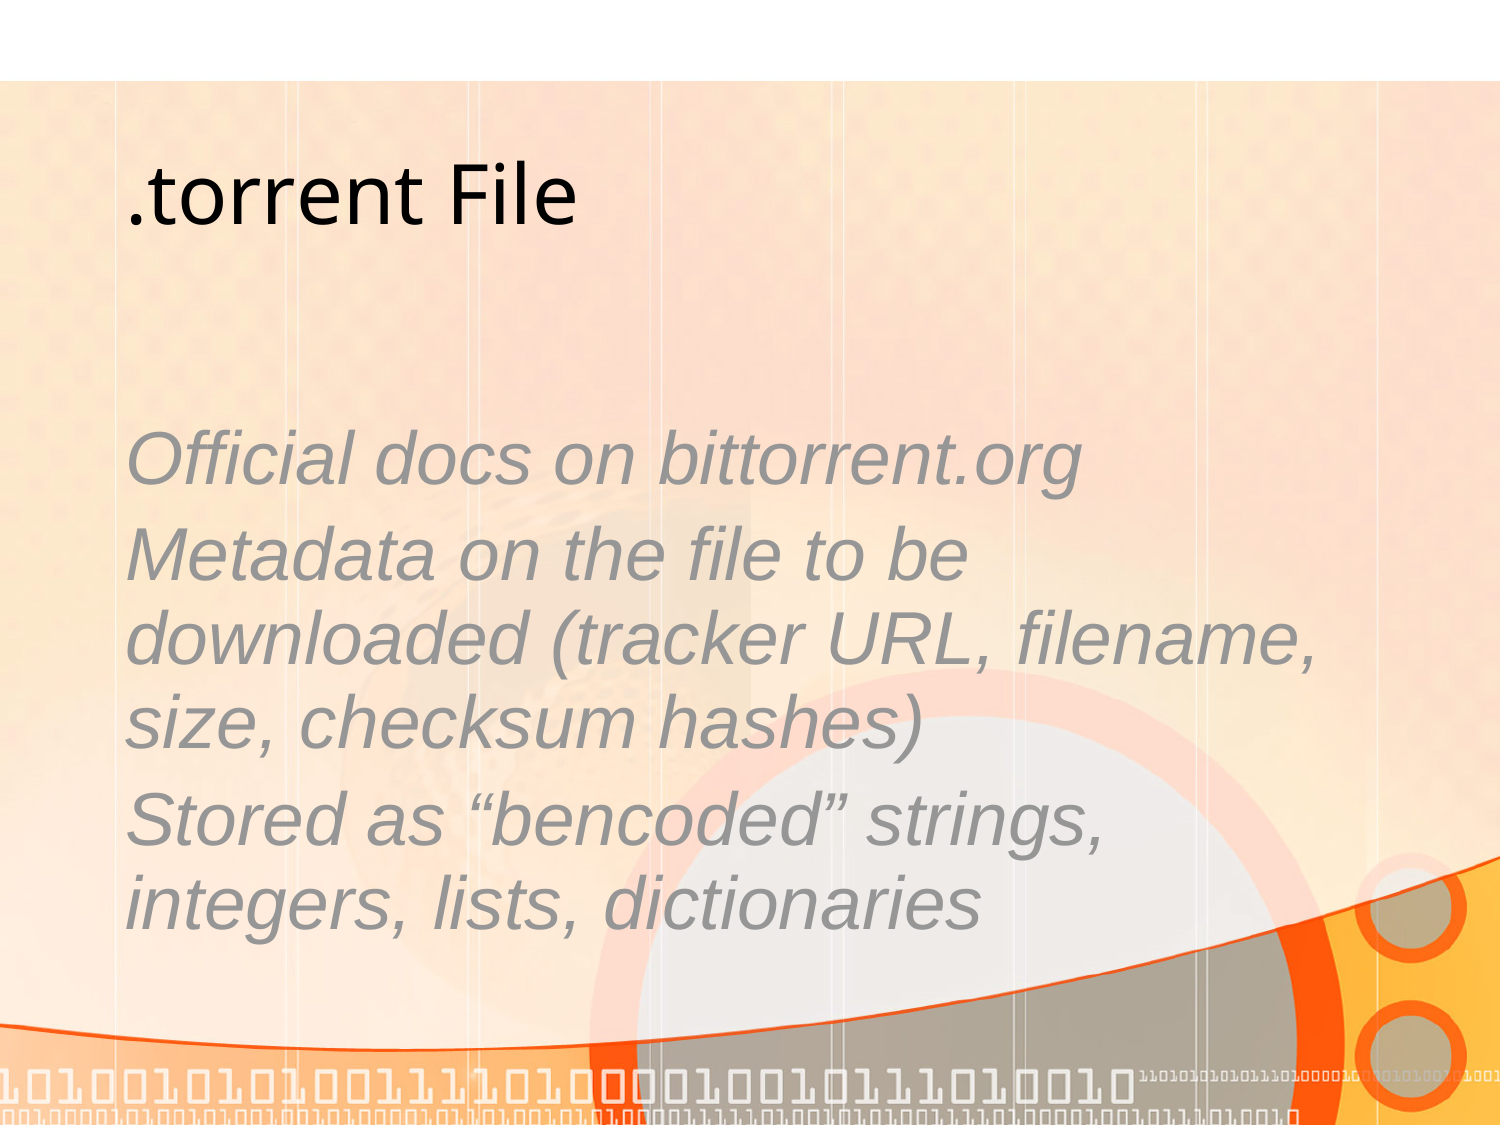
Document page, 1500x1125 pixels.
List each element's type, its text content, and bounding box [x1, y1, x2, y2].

subtitle Official docs on bittorrent.org Metadata on the file to be downloaded (tracker URL, filename, size, checksum hashes) Stored as “bencoded” strings, integers, lists, dictionaries [125, 363, 1388, 999]
title .torrent File [125, 84, 1388, 300]
picture [0, 0, 1500, 1125]
